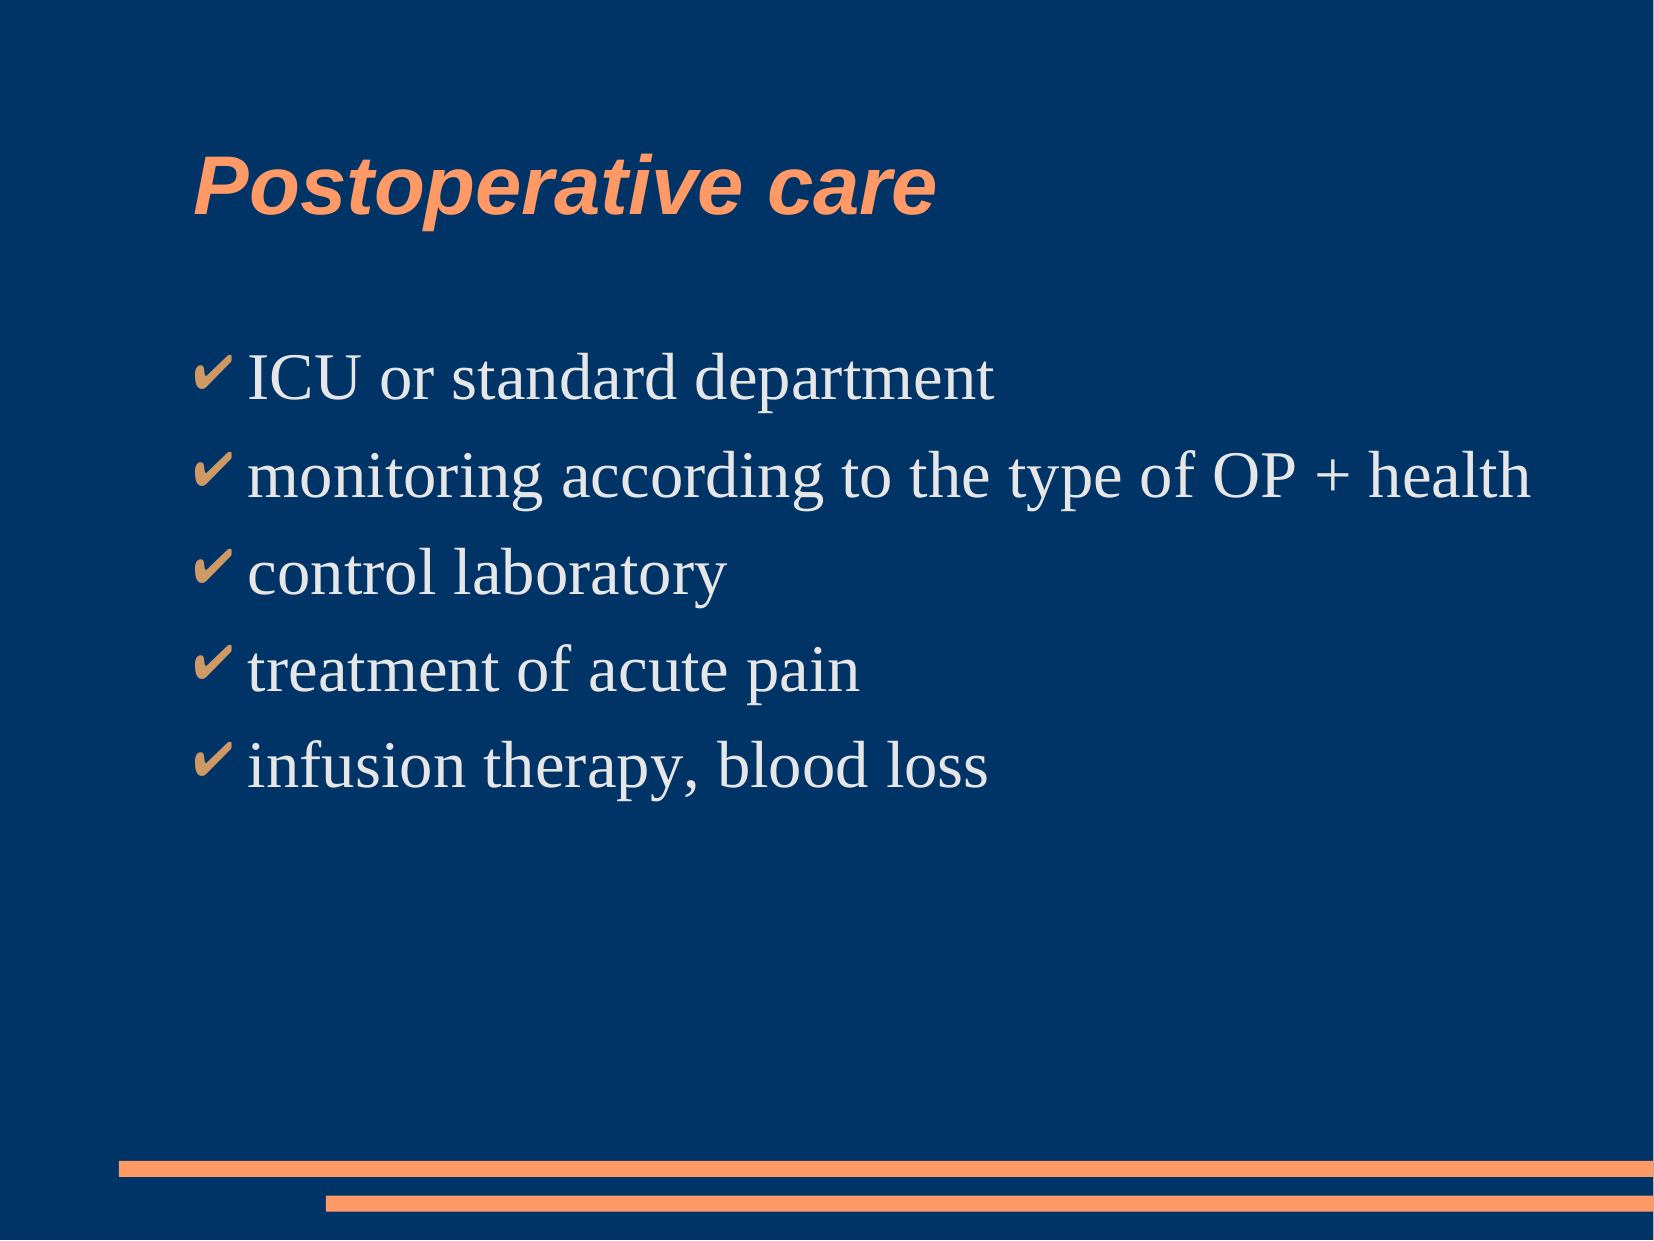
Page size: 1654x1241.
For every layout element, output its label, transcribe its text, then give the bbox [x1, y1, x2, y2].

title Postoperative care [179, 82, 1585, 290]
list ICU or standard department monitoring according to the type of OP + health control laboratory treatment of acute pain infusion therapy, blood loss [179, 330, 1585, 1075]
